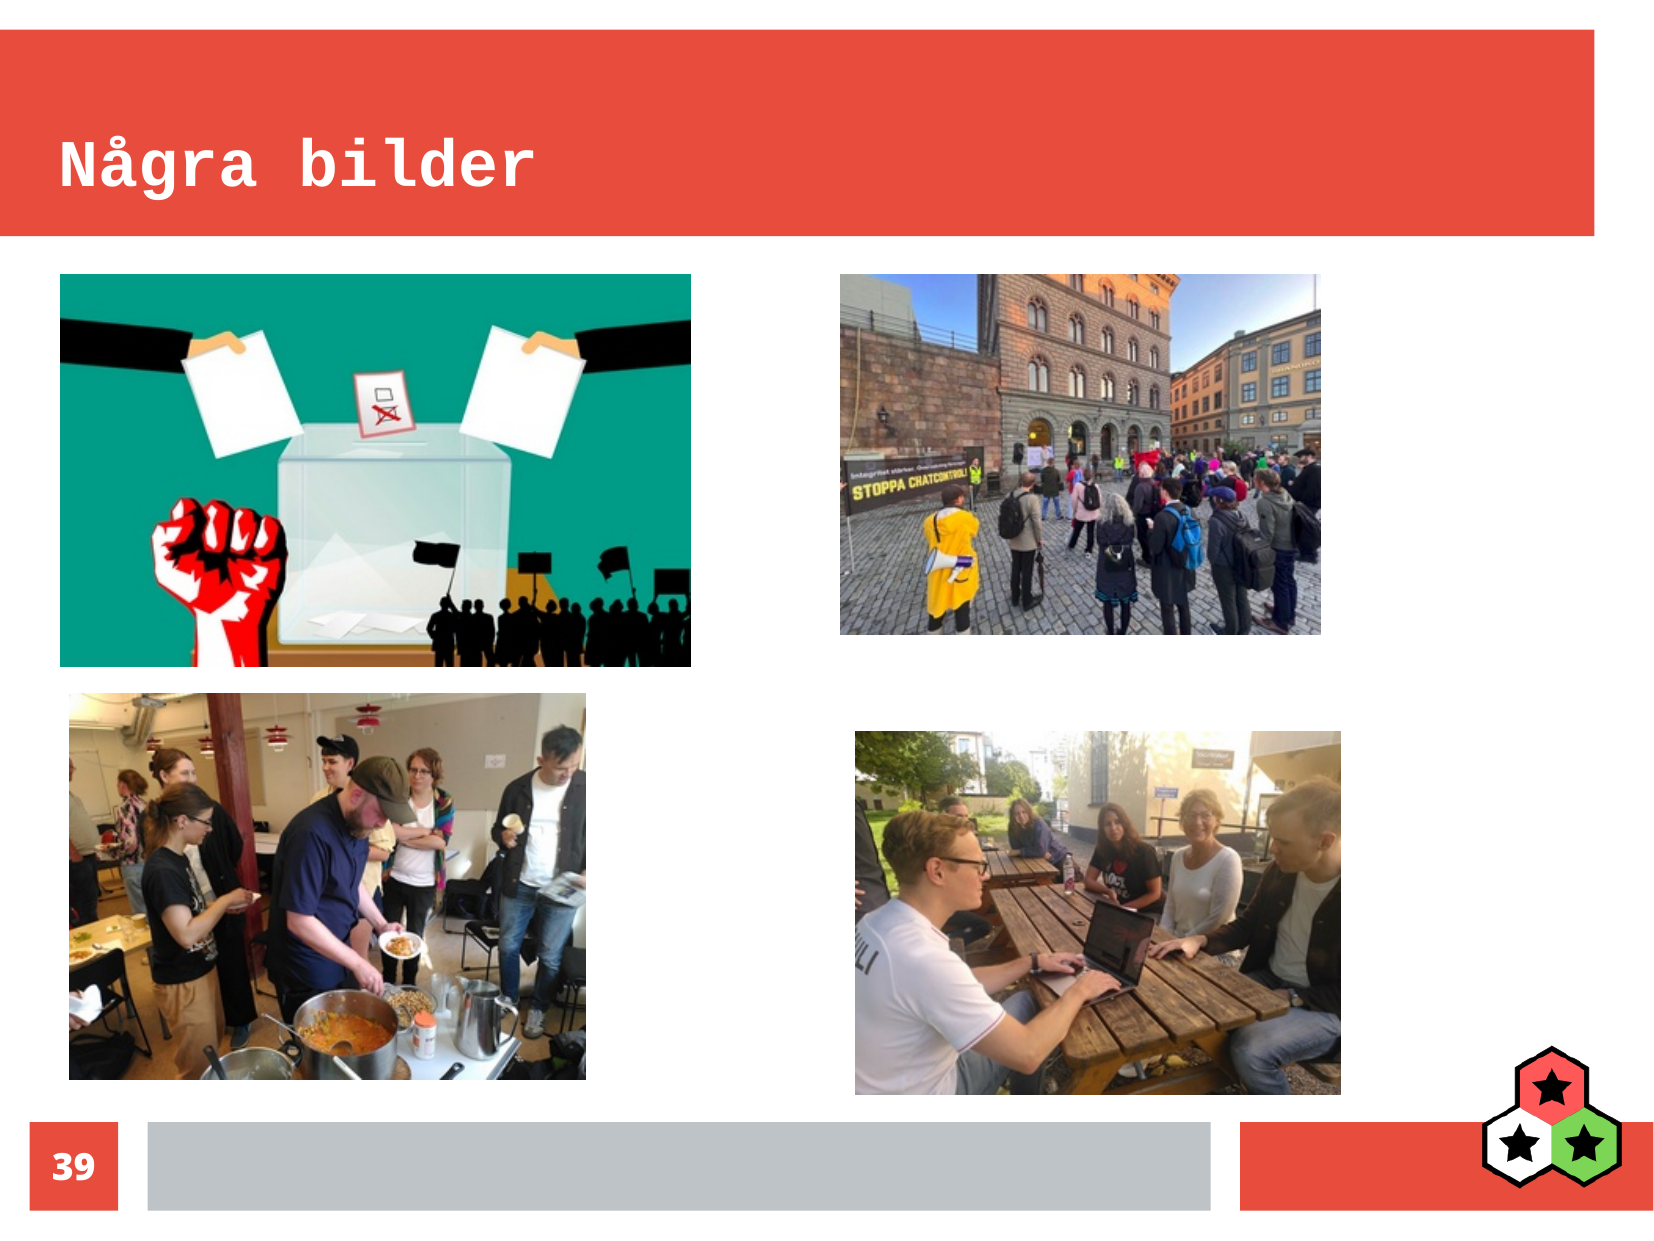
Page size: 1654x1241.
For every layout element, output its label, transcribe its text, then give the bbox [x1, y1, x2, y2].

picture [840, 274, 1321, 635]
picture [855, 731, 1341, 1096]
title Några bilder [59, 59, 1595, 207]
picture [1463, 1028, 1640, 1205]
picture [60, 274, 691, 668]
picture [69, 693, 586, 1081]
